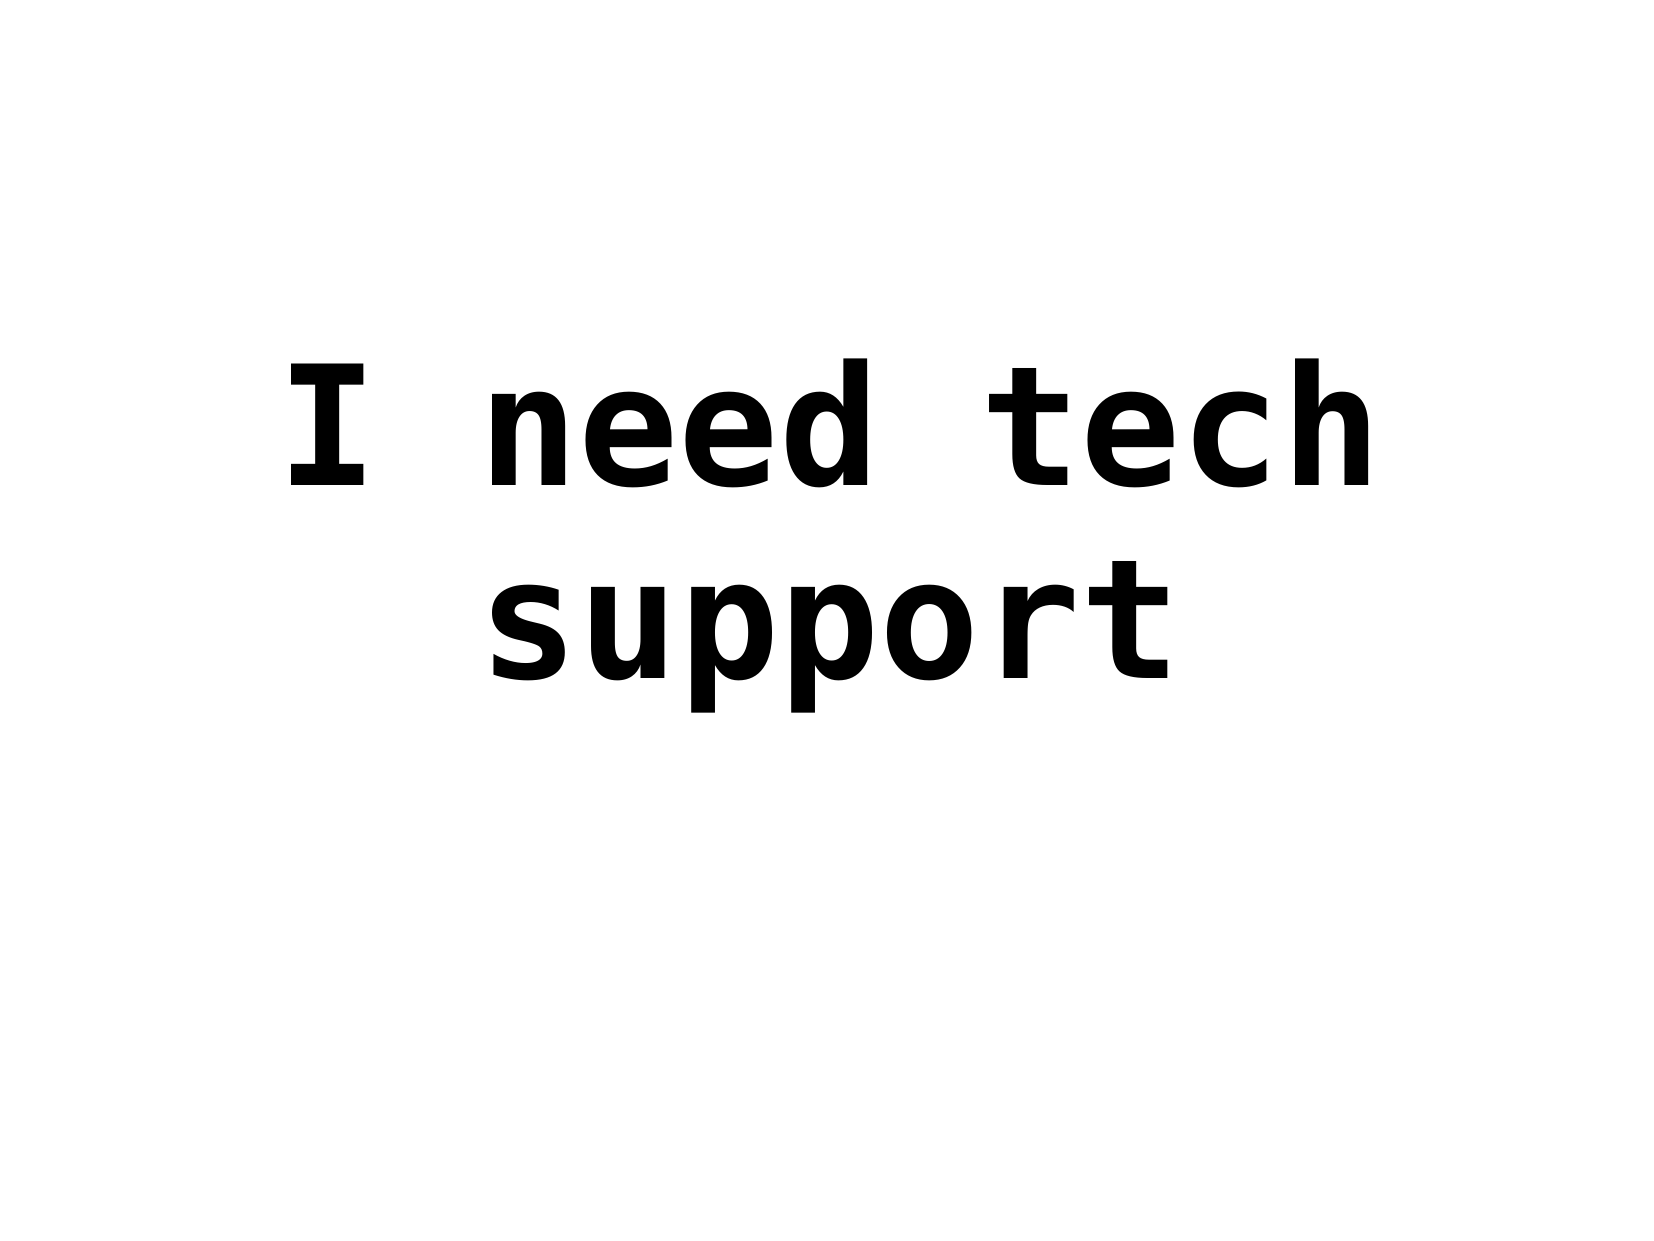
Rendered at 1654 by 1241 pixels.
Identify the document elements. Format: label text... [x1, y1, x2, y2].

text_box I need tech support [55, 330, 1605, 719]
